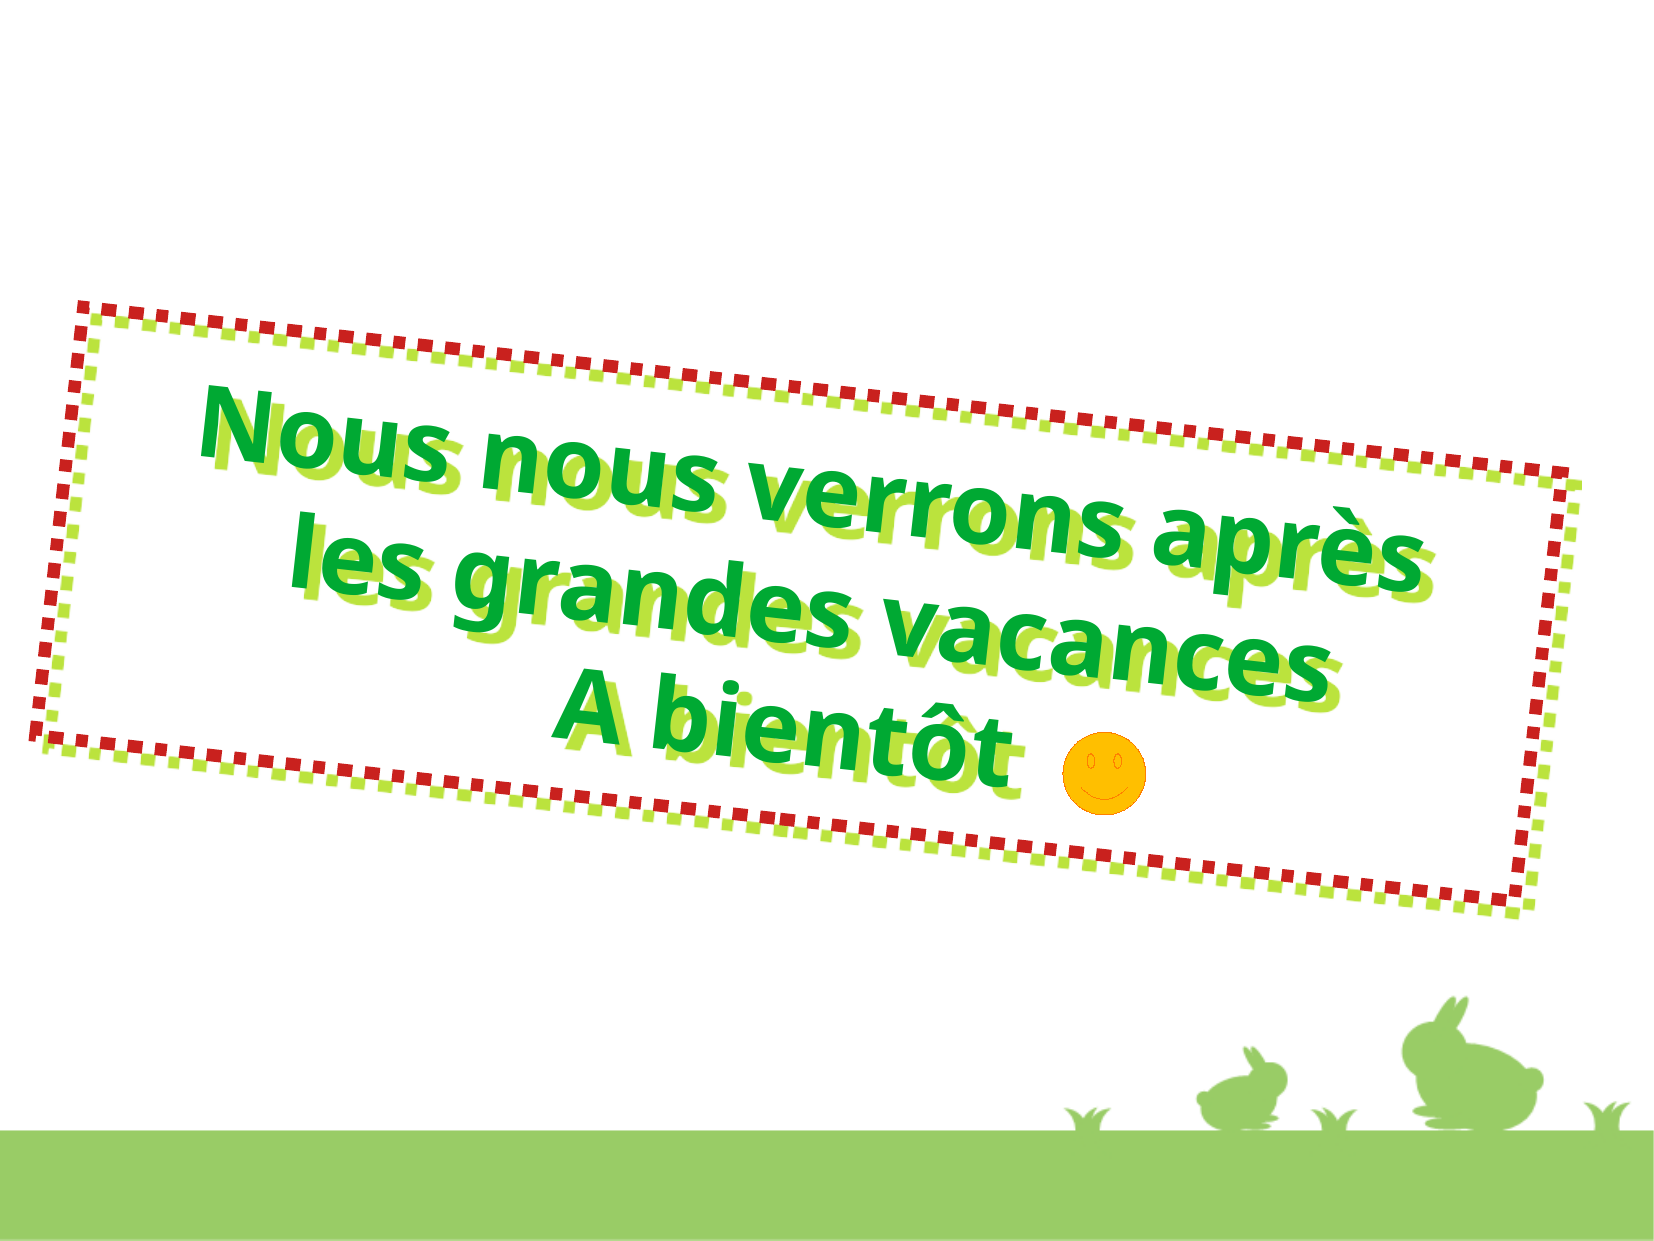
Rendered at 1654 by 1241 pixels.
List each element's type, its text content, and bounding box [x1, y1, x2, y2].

text_box [1062, 732, 1146, 815]
picture [0, 0, 1654, 1241]
title Nous nous verrons après les grandes vacances A bientôt [35, 307, 1563, 902]
